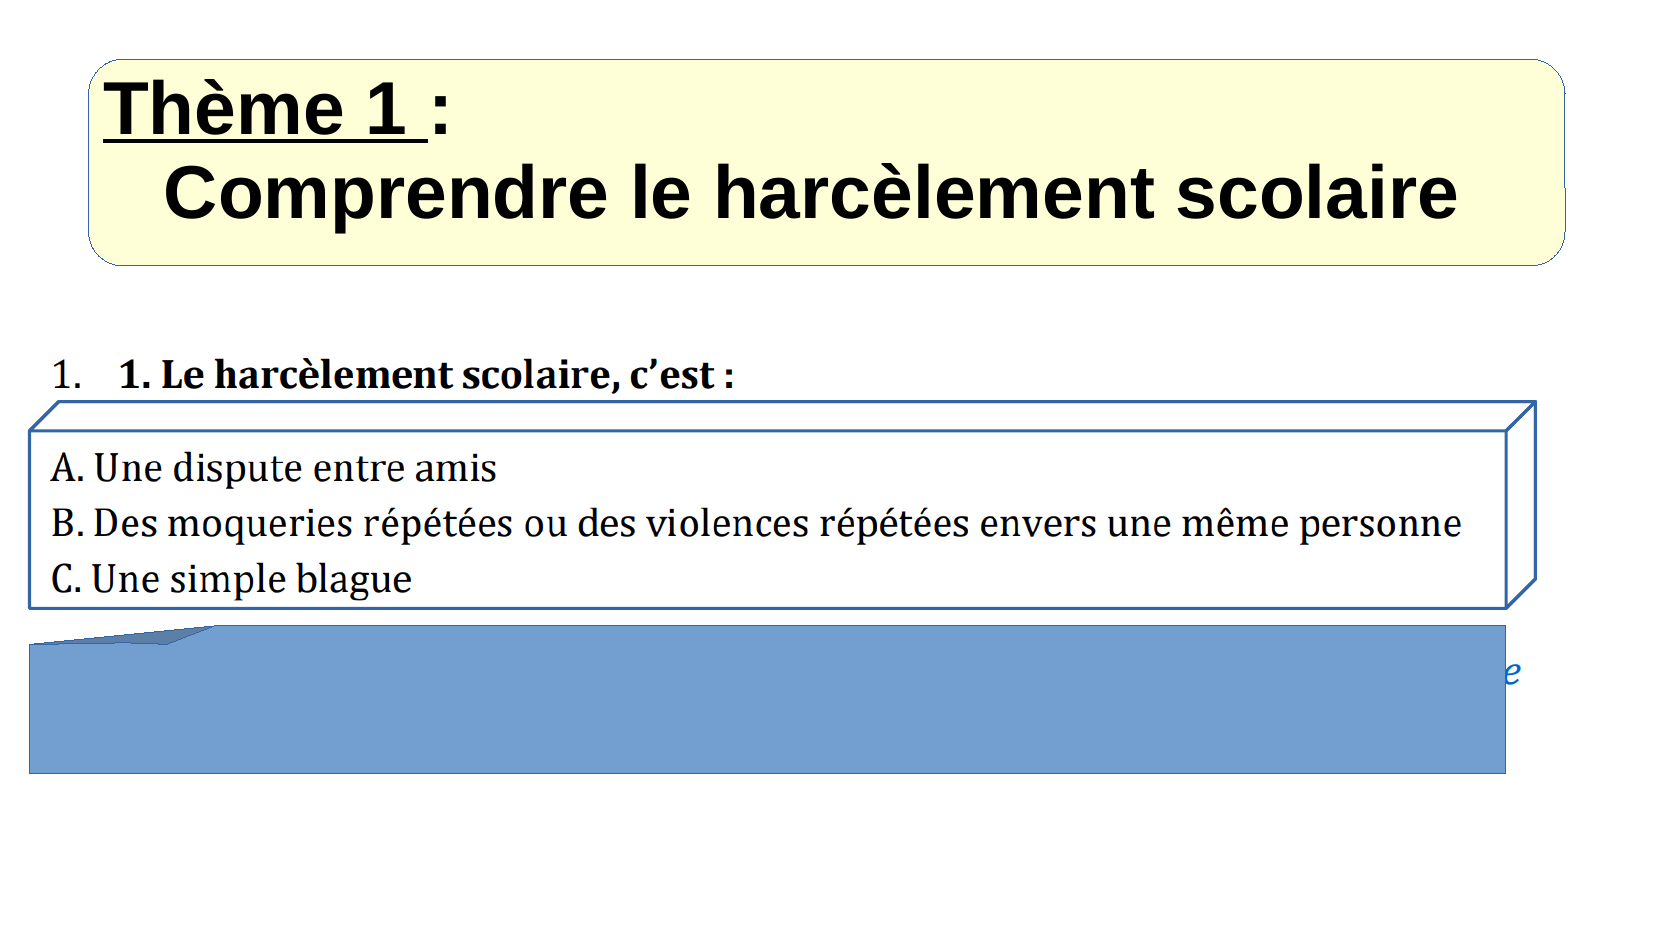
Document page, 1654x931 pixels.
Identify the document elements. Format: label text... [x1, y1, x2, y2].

picture [1508, 408, 1533, 603]
picture [41, 433, 1504, 606]
text_box [29, 625, 1506, 774]
picture [41, 404, 1529, 429]
text_box [90, 59, 1566, 266]
text_box Thème 1 : Comprendre le harcèlement scolaire [88, 59, 1536, 242]
picture [41, 347, 1574, 762]
